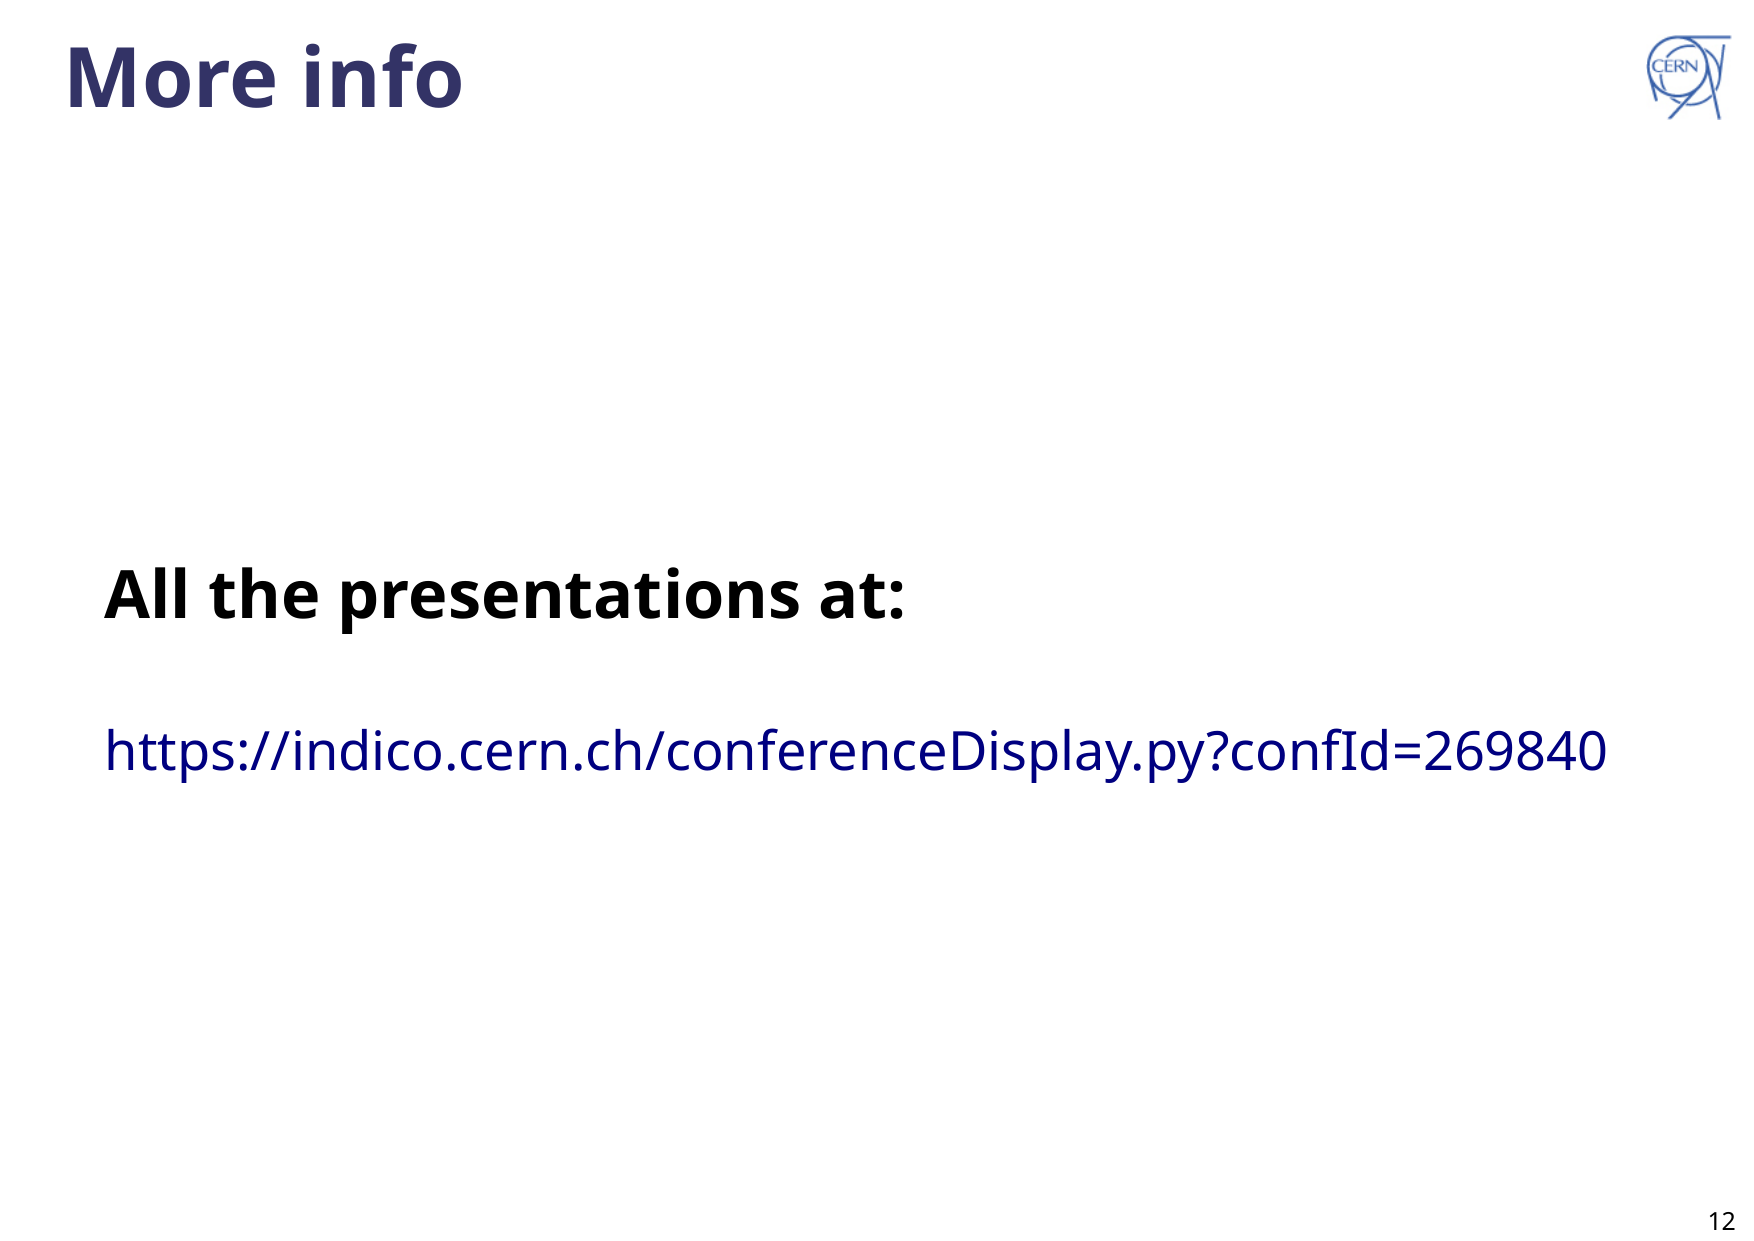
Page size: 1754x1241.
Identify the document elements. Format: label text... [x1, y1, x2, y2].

text_box All the presentations at: https://indico.cern.ch/conferenceDisplay.py?confId=269840 [90, 540, 1754, 834]
title More info [63, 0, 1621, 166]
picture [1646, 34, 1732, 120]
